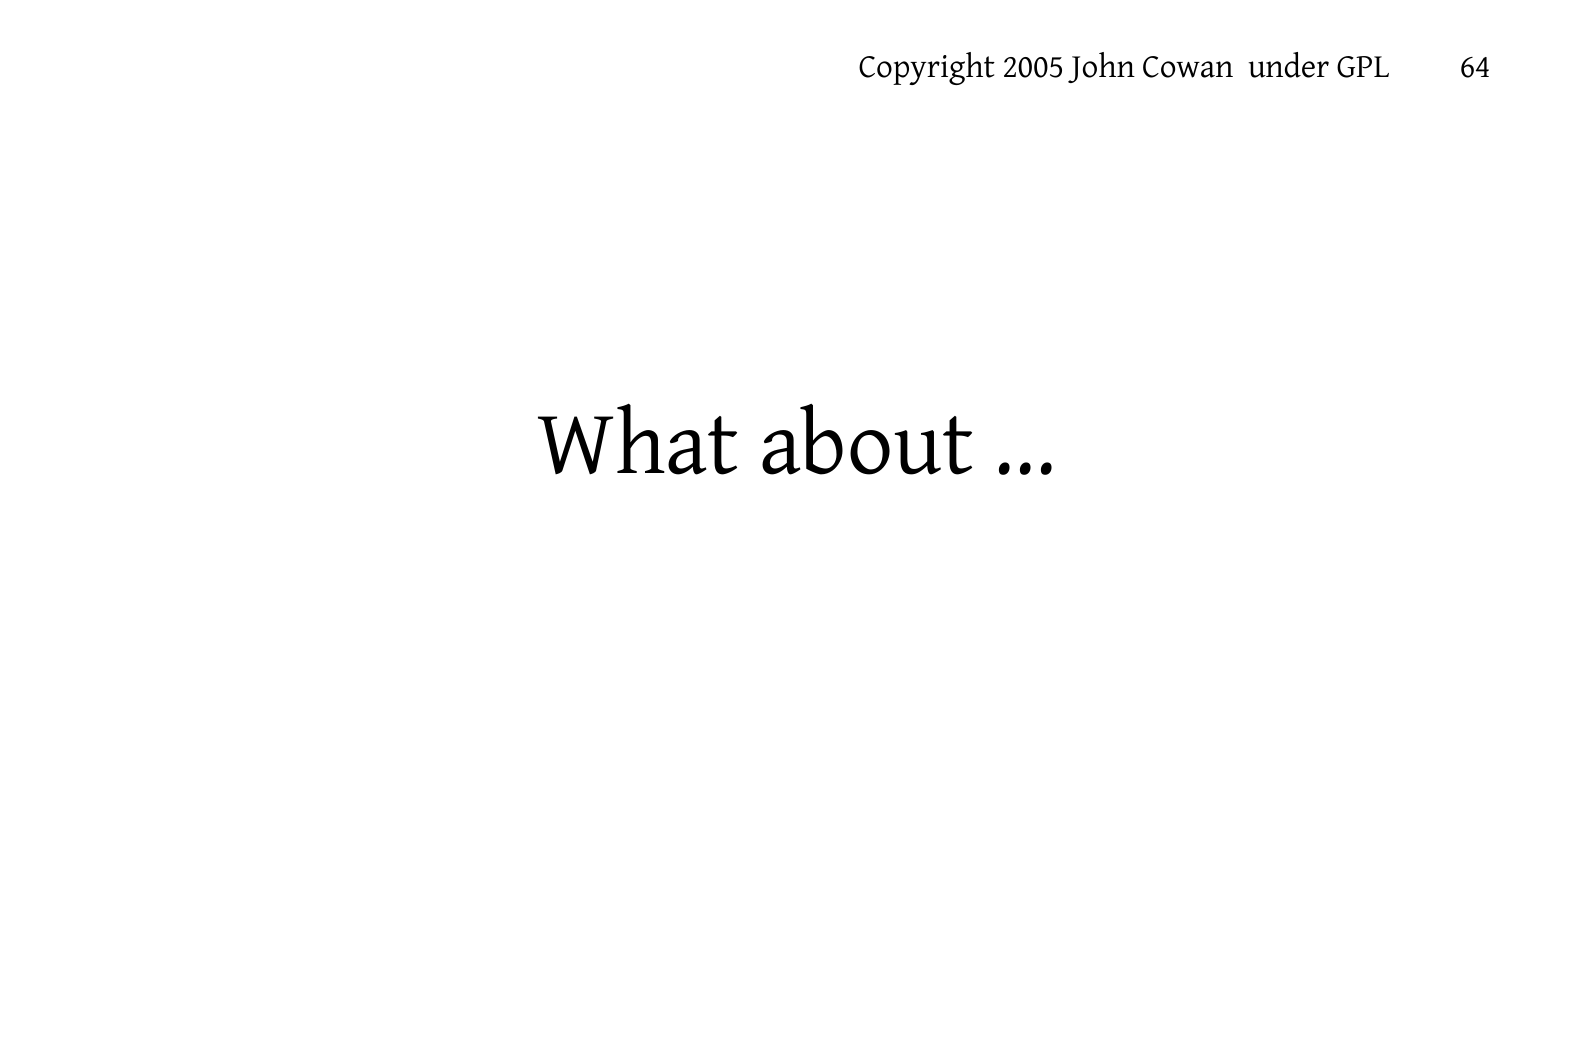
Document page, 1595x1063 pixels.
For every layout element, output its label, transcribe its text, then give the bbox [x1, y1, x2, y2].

title What about ... [119, 330, 1476, 559]
